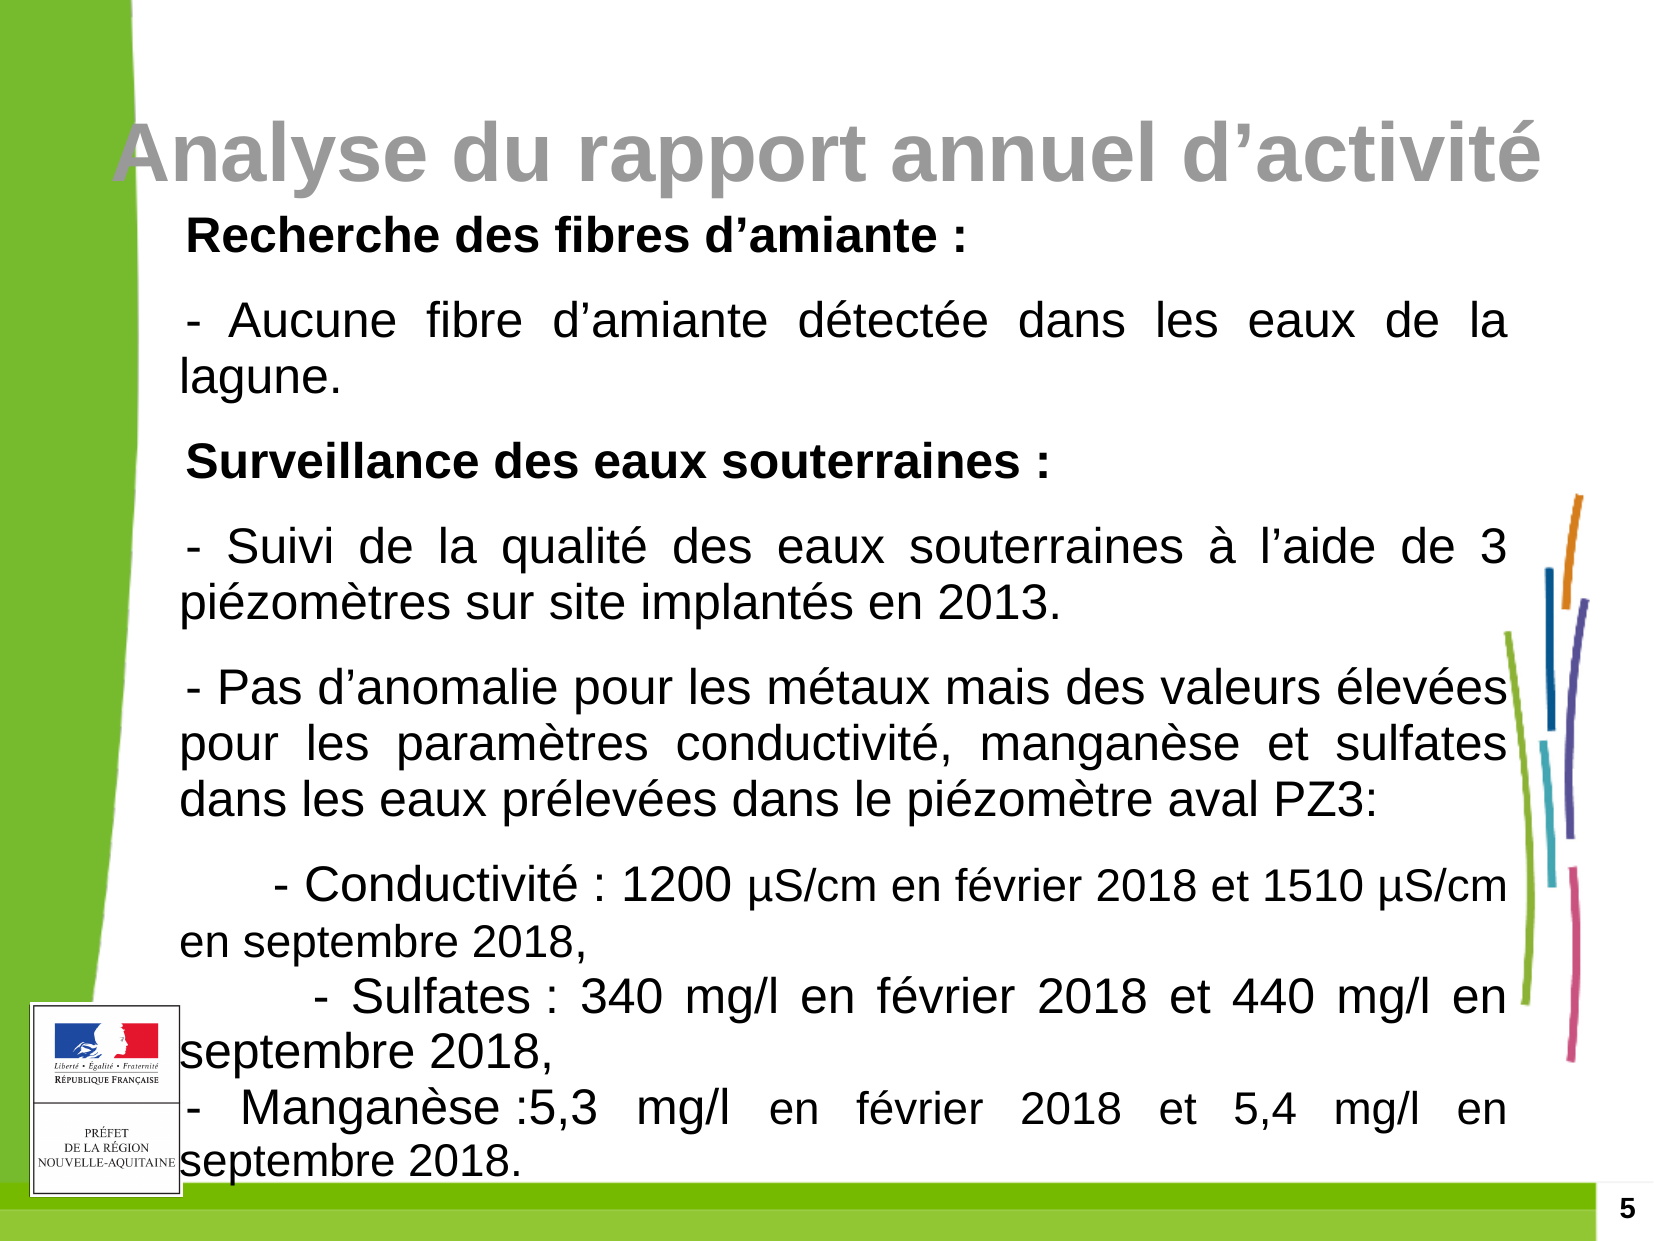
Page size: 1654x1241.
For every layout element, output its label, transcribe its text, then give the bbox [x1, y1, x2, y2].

list Recherche des fibres d’amiante : - Aucune fibre d’amiante détectée dans les eaux de la lagune. Surveillance des eaux souterraines : - Suivi de la qualité des eaux souterraines à l’aide de 3 piézomètres sur site implantés en 2013. - Pas d’anomalie pour les métaux mais des valeurs élevées pour les paramètres conductivité, manganèse et sulfates dans les eaux prélevées dans le piézomètre aval PZ3: - Conductivité : 1200 µS/cm en février 2018 et 1510 µS/cm en septembre 2018, - Sulfates : 340 mg/l en février 2018 et 440 mg/l en septembre 2018, - Manganèse :5,3 mg/l en février 2018 et 5,4 mg/l en septembre 2018. [179, 206, 1509, 1187]
title Analyse du rapport annuel d’activité [82, 49, 1571, 257]
picture [0, 0, 1654, 1241]
